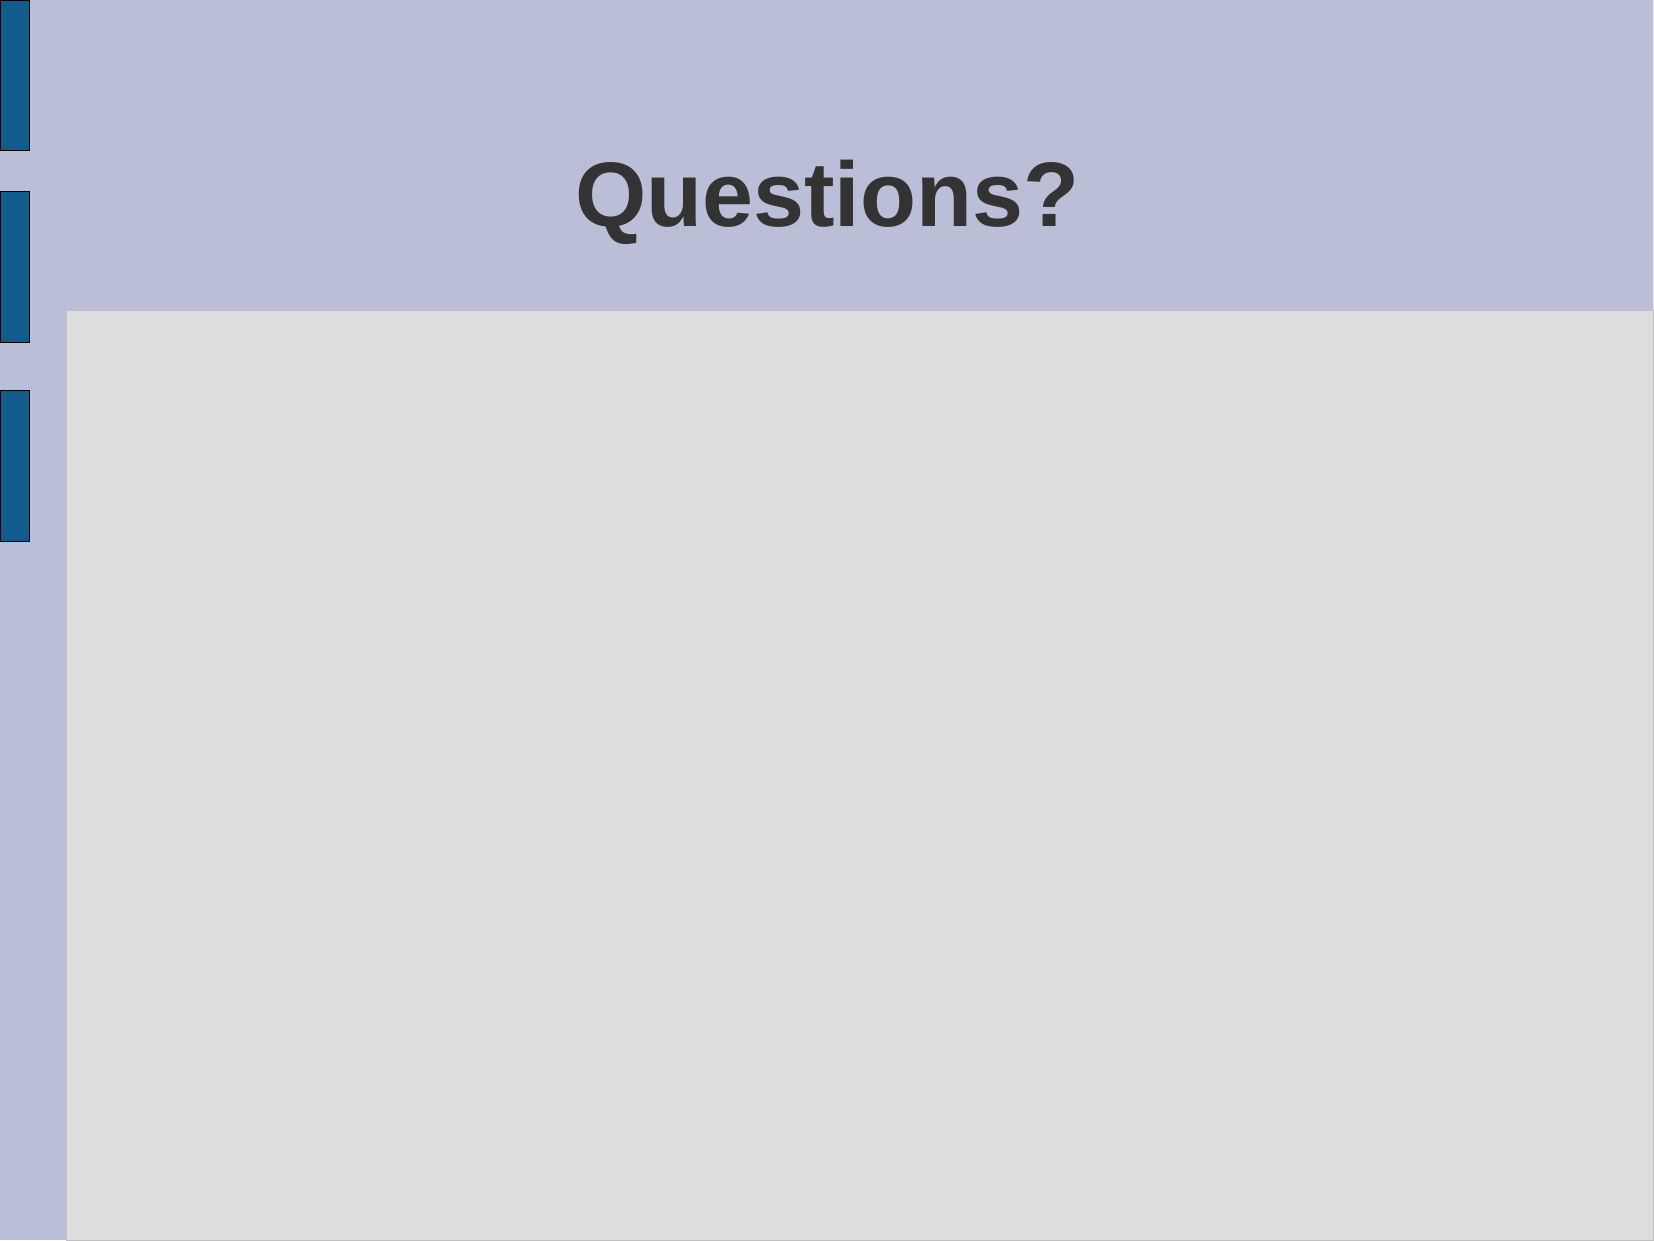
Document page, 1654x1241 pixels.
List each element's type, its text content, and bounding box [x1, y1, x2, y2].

title Questions? [121, 91, 1534, 299]
